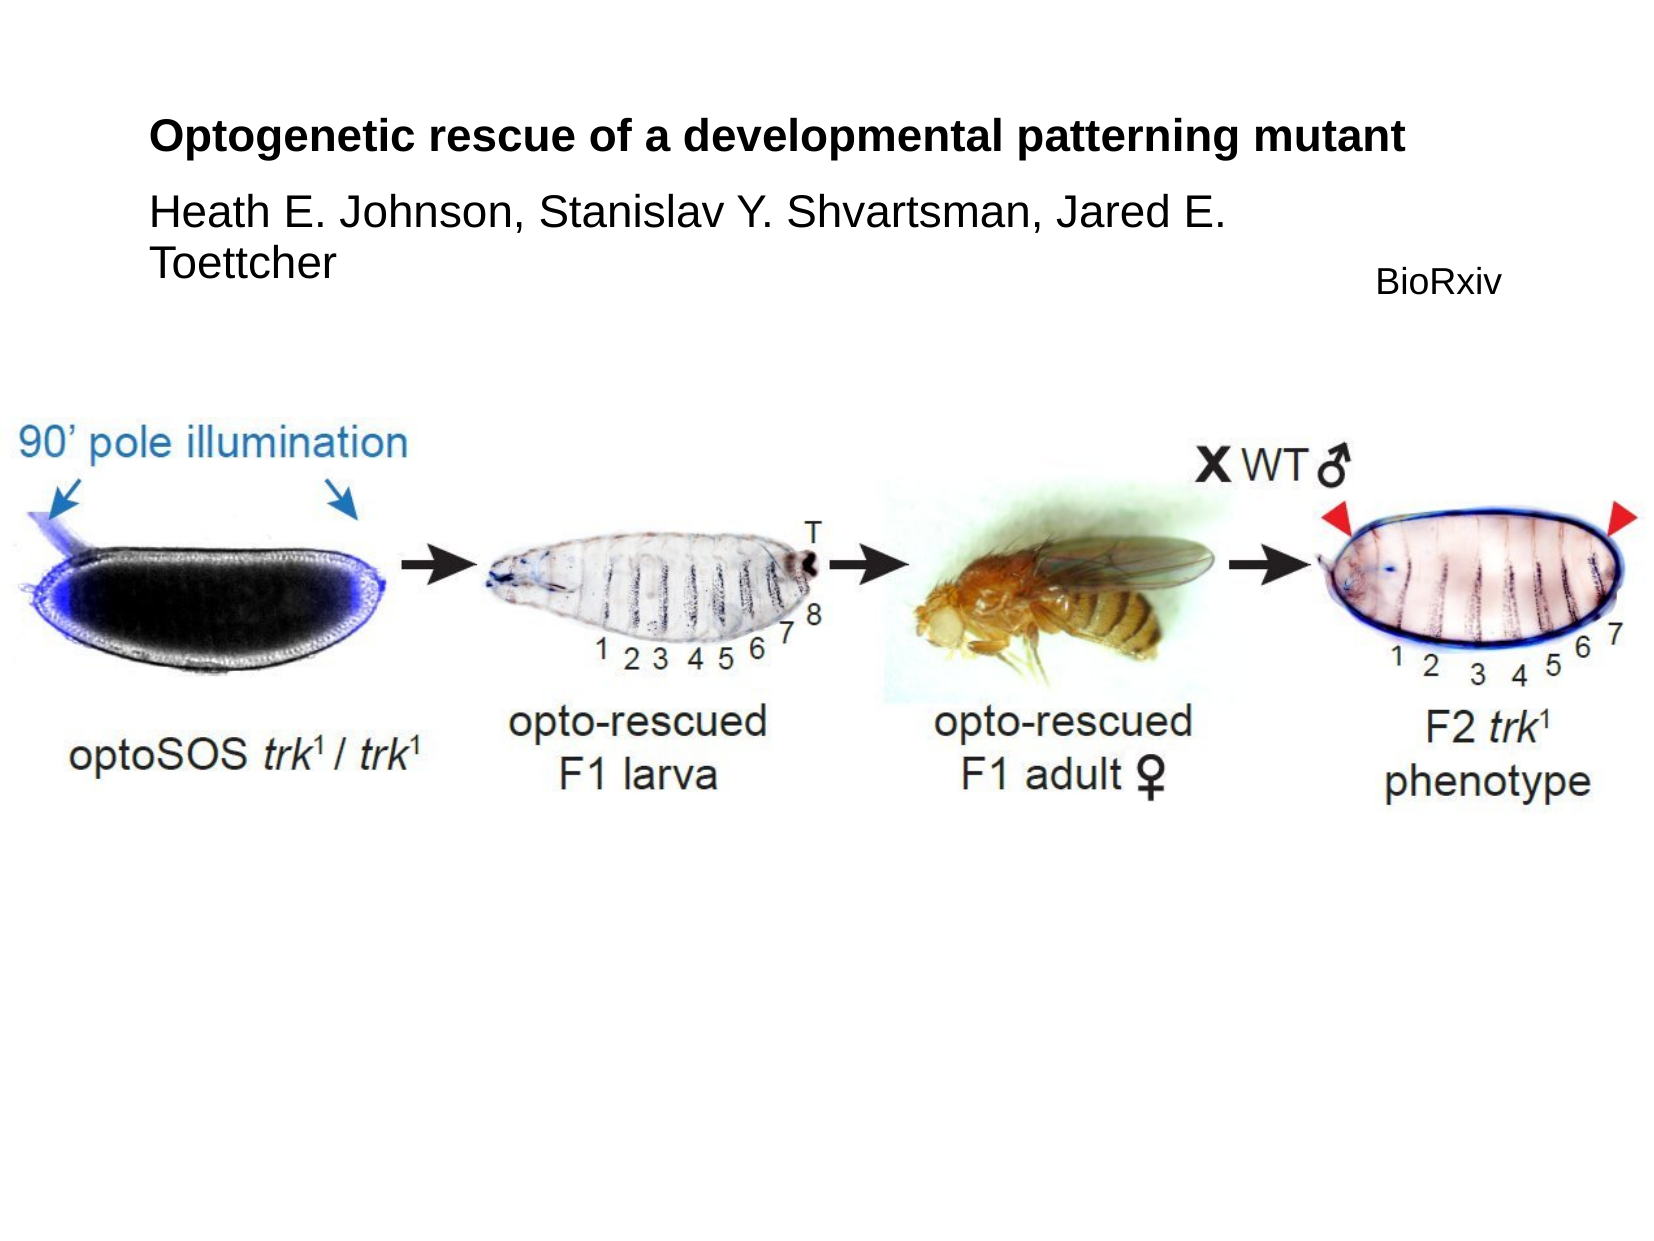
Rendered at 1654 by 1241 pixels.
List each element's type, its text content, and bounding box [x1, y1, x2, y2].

text_box Optogenetic rescue of a developmental patterning mutant Heath E. Johnson, Stanislav Y. Shvartsman, Jared E. Toettcher [133, 102, 1422, 296]
picture [1, 417, 1654, 822]
text_box BioRxiv [1360, 252, 1517, 310]
